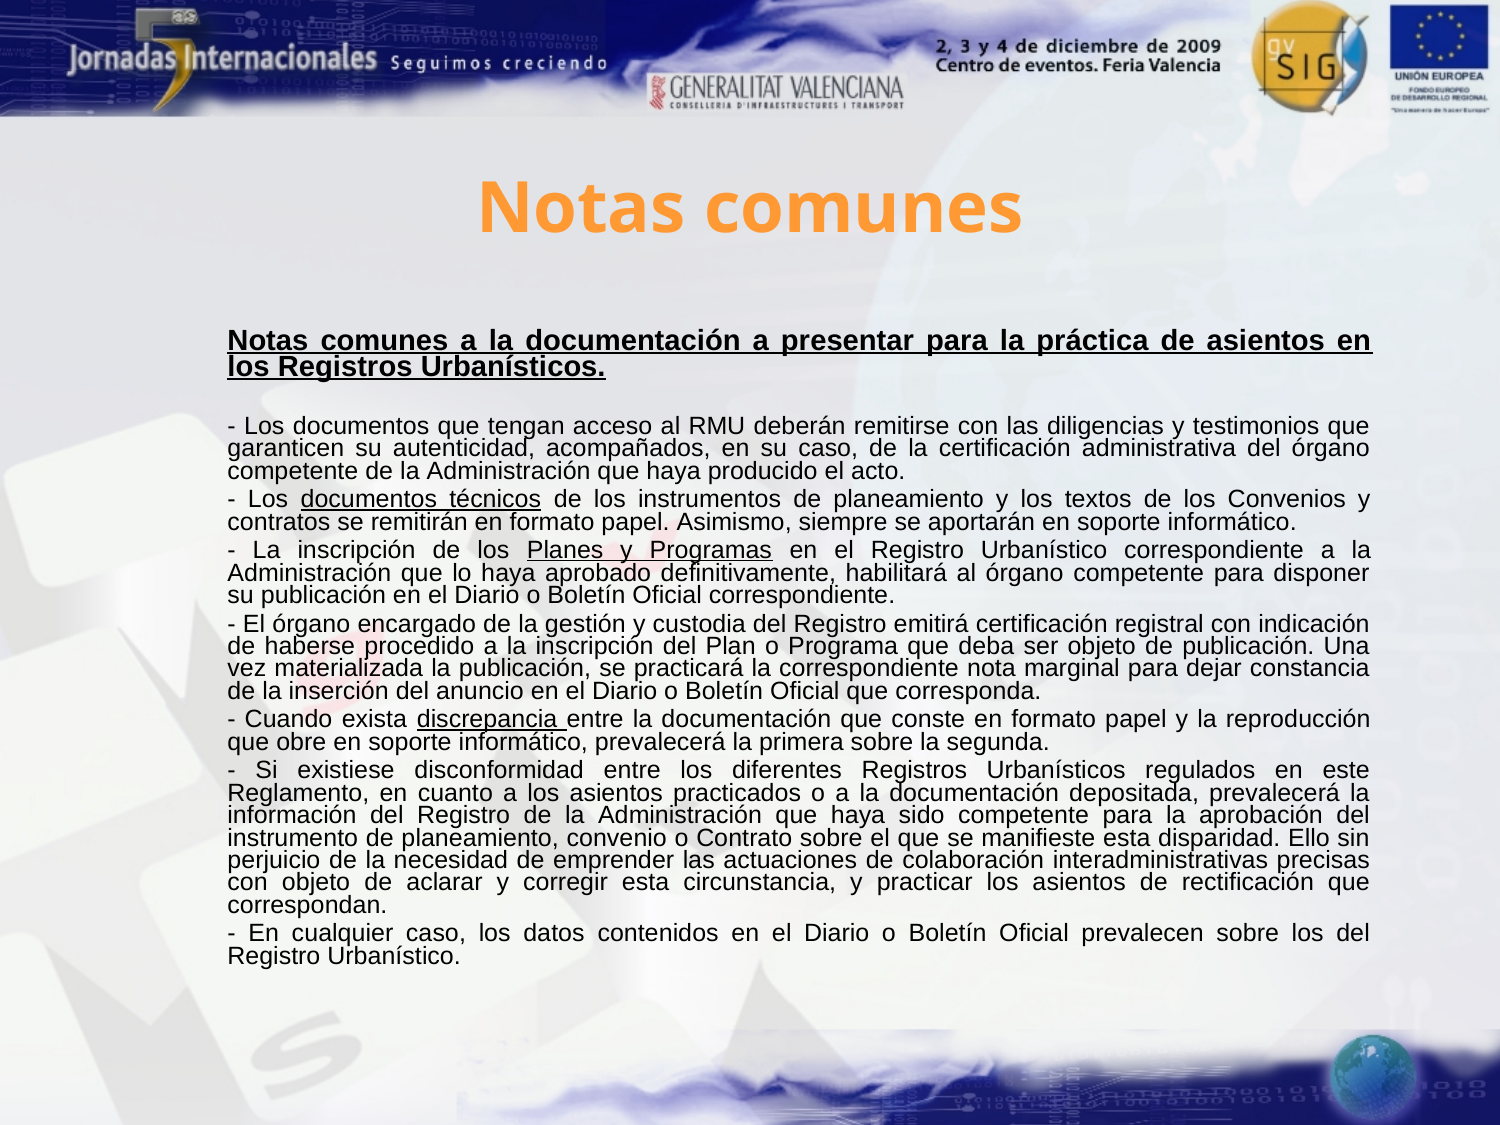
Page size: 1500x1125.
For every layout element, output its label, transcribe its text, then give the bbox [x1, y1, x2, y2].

text_box Notas comunes [0, 139, 1500, 270]
list Notas comunes a la documentación a presentar para la práctica de asientos en los Registros Urbanísticos. - Los documentos que tengan acceso al RMU deberán remitirse con las diligencias y testimonios que garanticen su autenticidad, acompañados, en su caso, de la certificación administrativa del órgano competente de la Administración que haya producido el acto. - Los documentos técnicos de los instrumentos de planeamiento y los textos de los Convenios y contratos se remitirán en formato papel. Asimismo, siempre se aportarán en soporte informático. - La inscripción de los Planes y Programas en el Registro Urbanístico correspondiente a la Administración que lo haya aprobado definitivamente, habilitará al órgano competente para disponer su publicación en el Diario o Boletín Oficial correspondiente. - El órgano encargado de la gestión y custodia del Registro emitirá certificación registral con indicación de haberse procedido a la inscripción del Plan o Programa que deba ser objeto de publicación. Una vez materializada la publicación, se practicará la correspondiente nota marginal para dejar constancia de la inserción del anuncio en el Diario o Boletín Oficial que corresponda. - Cuando exista discrepancia entre la documentación que conste en formato papel y la reproducción que obre en soporte informático, prevalecerá la primera sobre la segunda. - Si existiese disconformidad entre los diferentes Registros Urbanísticos regulados en este Reglamento, en cuanto a los asientos practicados o a la documentación depositada, prevalecerá la información del Registro de la Administración que haya sido competente para la aprobación del instrumento de planeamiento, convenio o Contrato sobre el que se manifieste esta disparidad. Ello sin perjuicio de la necesidad de emprender las actuaciones de colaboración interadministrativas precisas con objeto de aclarar y corregir esta circunstancia, y practicar los asientos de rectificación que correspondan. - En cualquier caso, los datos contenidos en el Diario o Boletín Oficial prevalecen sobre los del Registro Urbanístico. [112, 321, 1388, 1067]
picture [0, 0, 1500, 139]
picture [0, 270, 1500, 1125]
